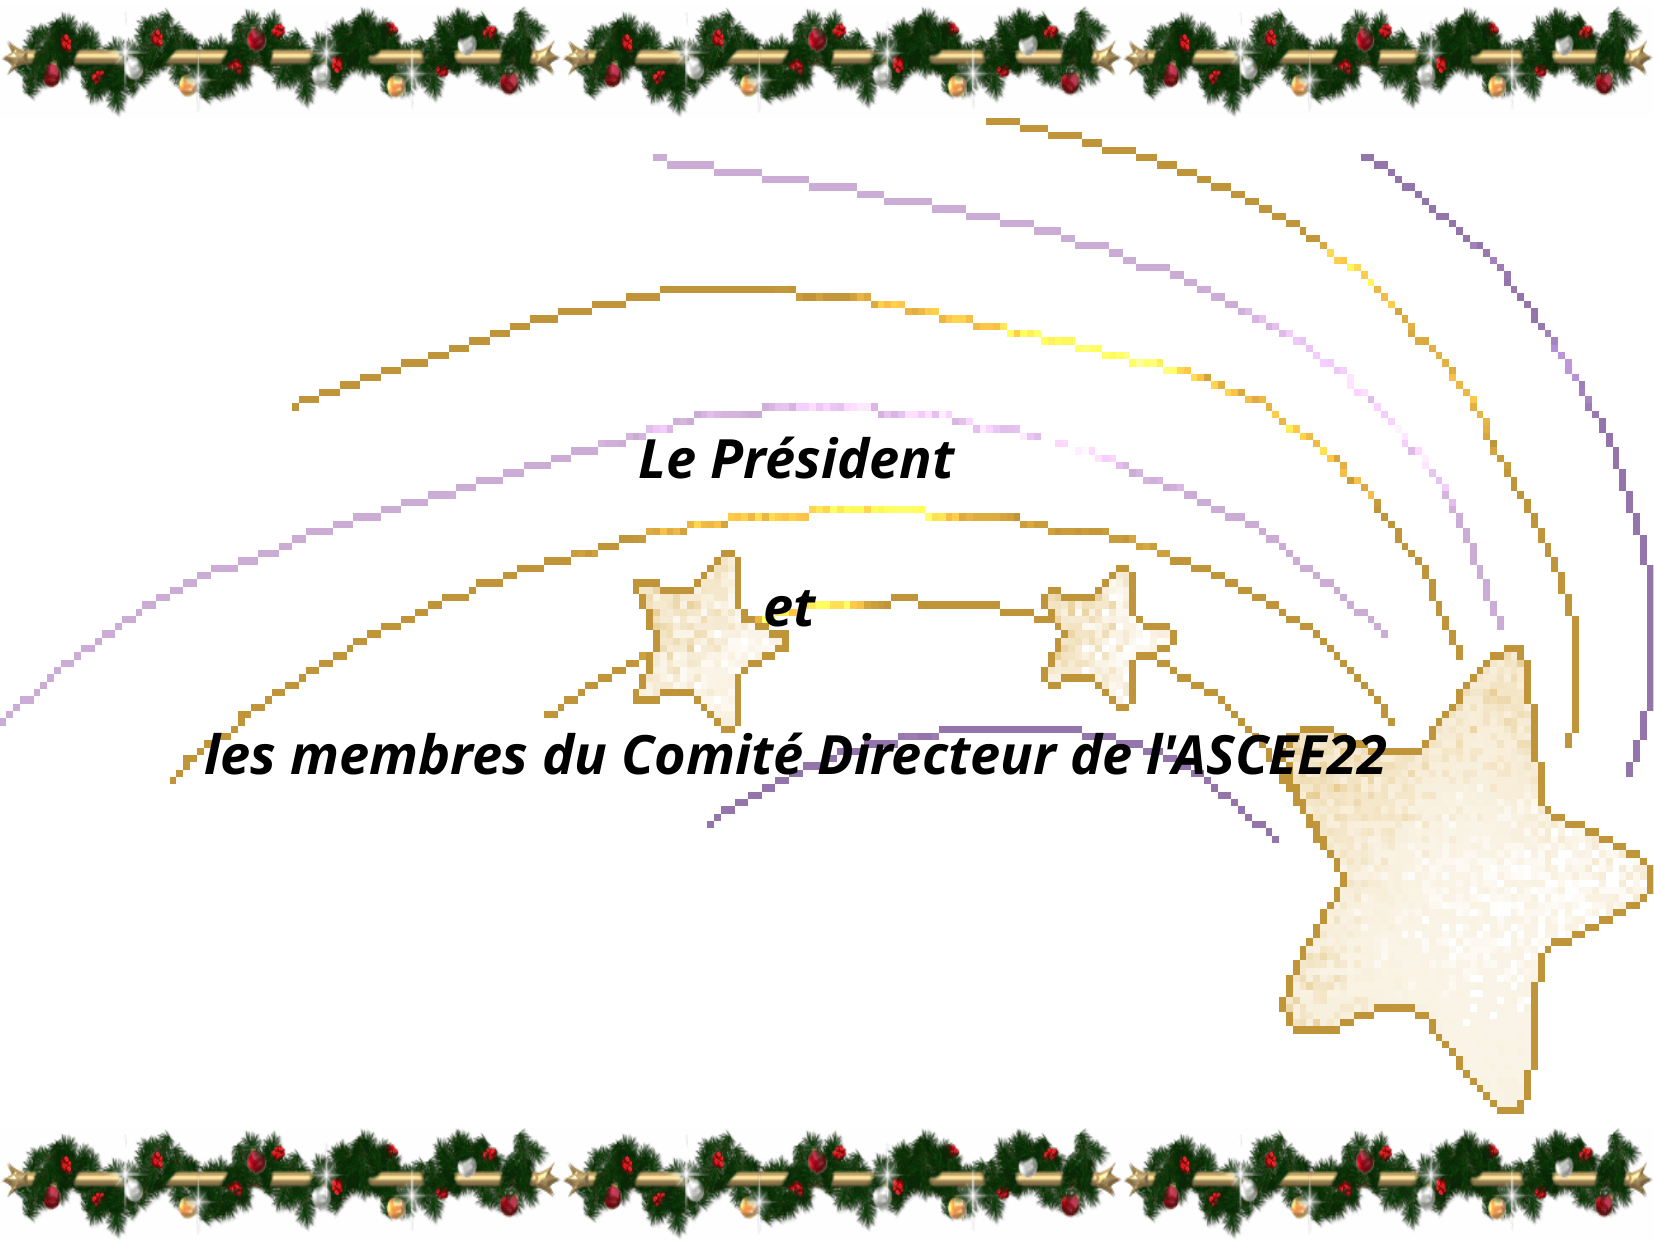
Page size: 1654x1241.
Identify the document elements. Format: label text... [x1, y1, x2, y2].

picture [0, 5, 1654, 1123]
picture [0, 1127, 1654, 1241]
text_box Le Président et les membres du Comité Directeur de l'ASCEE22 [146, 413, 1447, 882]
